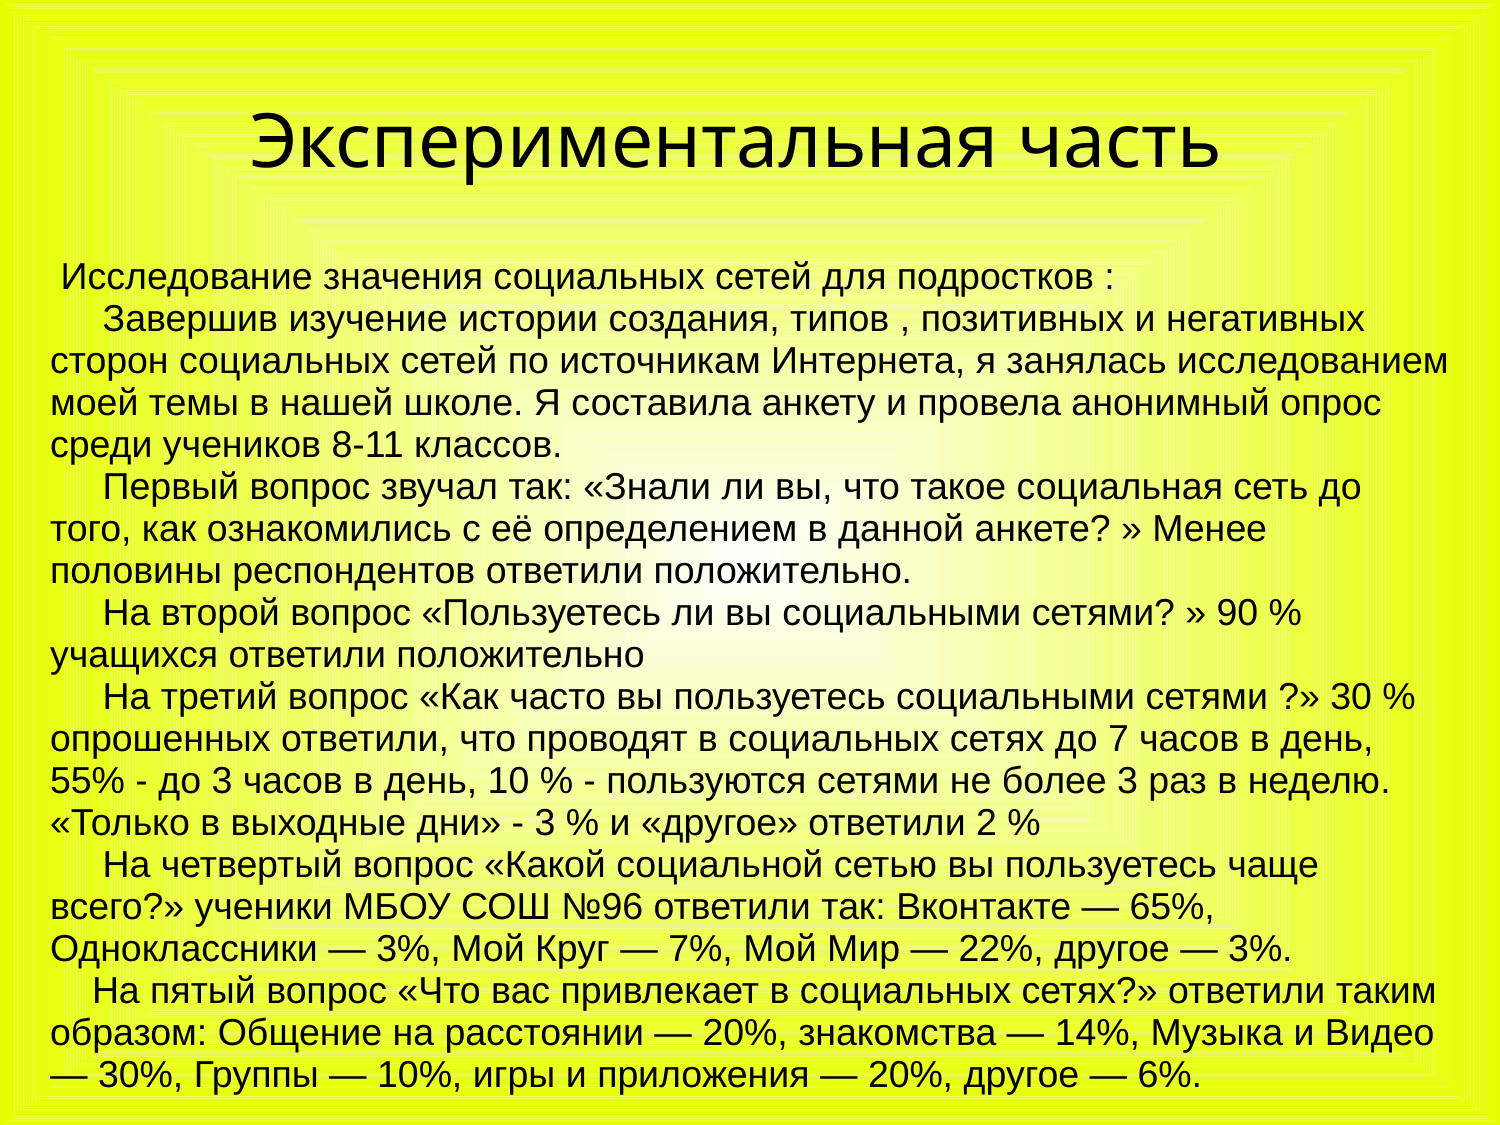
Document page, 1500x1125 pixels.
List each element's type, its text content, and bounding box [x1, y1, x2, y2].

text_box Исследование значения социальных сетей для подростков : Завершив изучение истории создания, типов , позитивных и негативных сторон социальных сетей по источникам Интернета, я занялась исследованием моей темы в нашей школе. Я составила анкету и провела анонимный опрос среди учеников 8-11 классов. Первый вопрос звучал так: «Знали ли вы, что такое социальная сеть до того, как ознакомились с её определением в данной анкете? » Менее половины респондентов ответили положительно. На второй вопрос «Пользуетесь ли вы социальными сетями? » 90 % учащихся ответили положительно На третий вопрос «Как часто вы пользуетесь социальными сетями ?» 30 % опрошенных ответили, что проводят в социальных сетях до 7 часов в день, 55% - до 3 часов в день, 10 % - пользуются сетями не более 3 раз в неделю. «Только в выходные дни» - 3 % и «другое» ответили 2 % На четвертый вопрос «Какой социальной сетью вы пользуетесь чаще всего?» ученики МБОУ СОШ №96 ответили так: Вконтакте — 65%, Одноклассники — 3%, Мой Круг — 7%, Мой Мир — 22%, другое — 3%. На пятый вопрос «Что вас привлекает в социальных сетях?» ответили таким образом: Общение на расстоянии — 20%, знакомства — 14%, Музыка и Видео — 30%, Группы — 10%, игры и приложения — 20%, другое — 6%. [35, 248, 1465, 1104]
title Экспериментальная часть [75, 45, 1425, 233]
